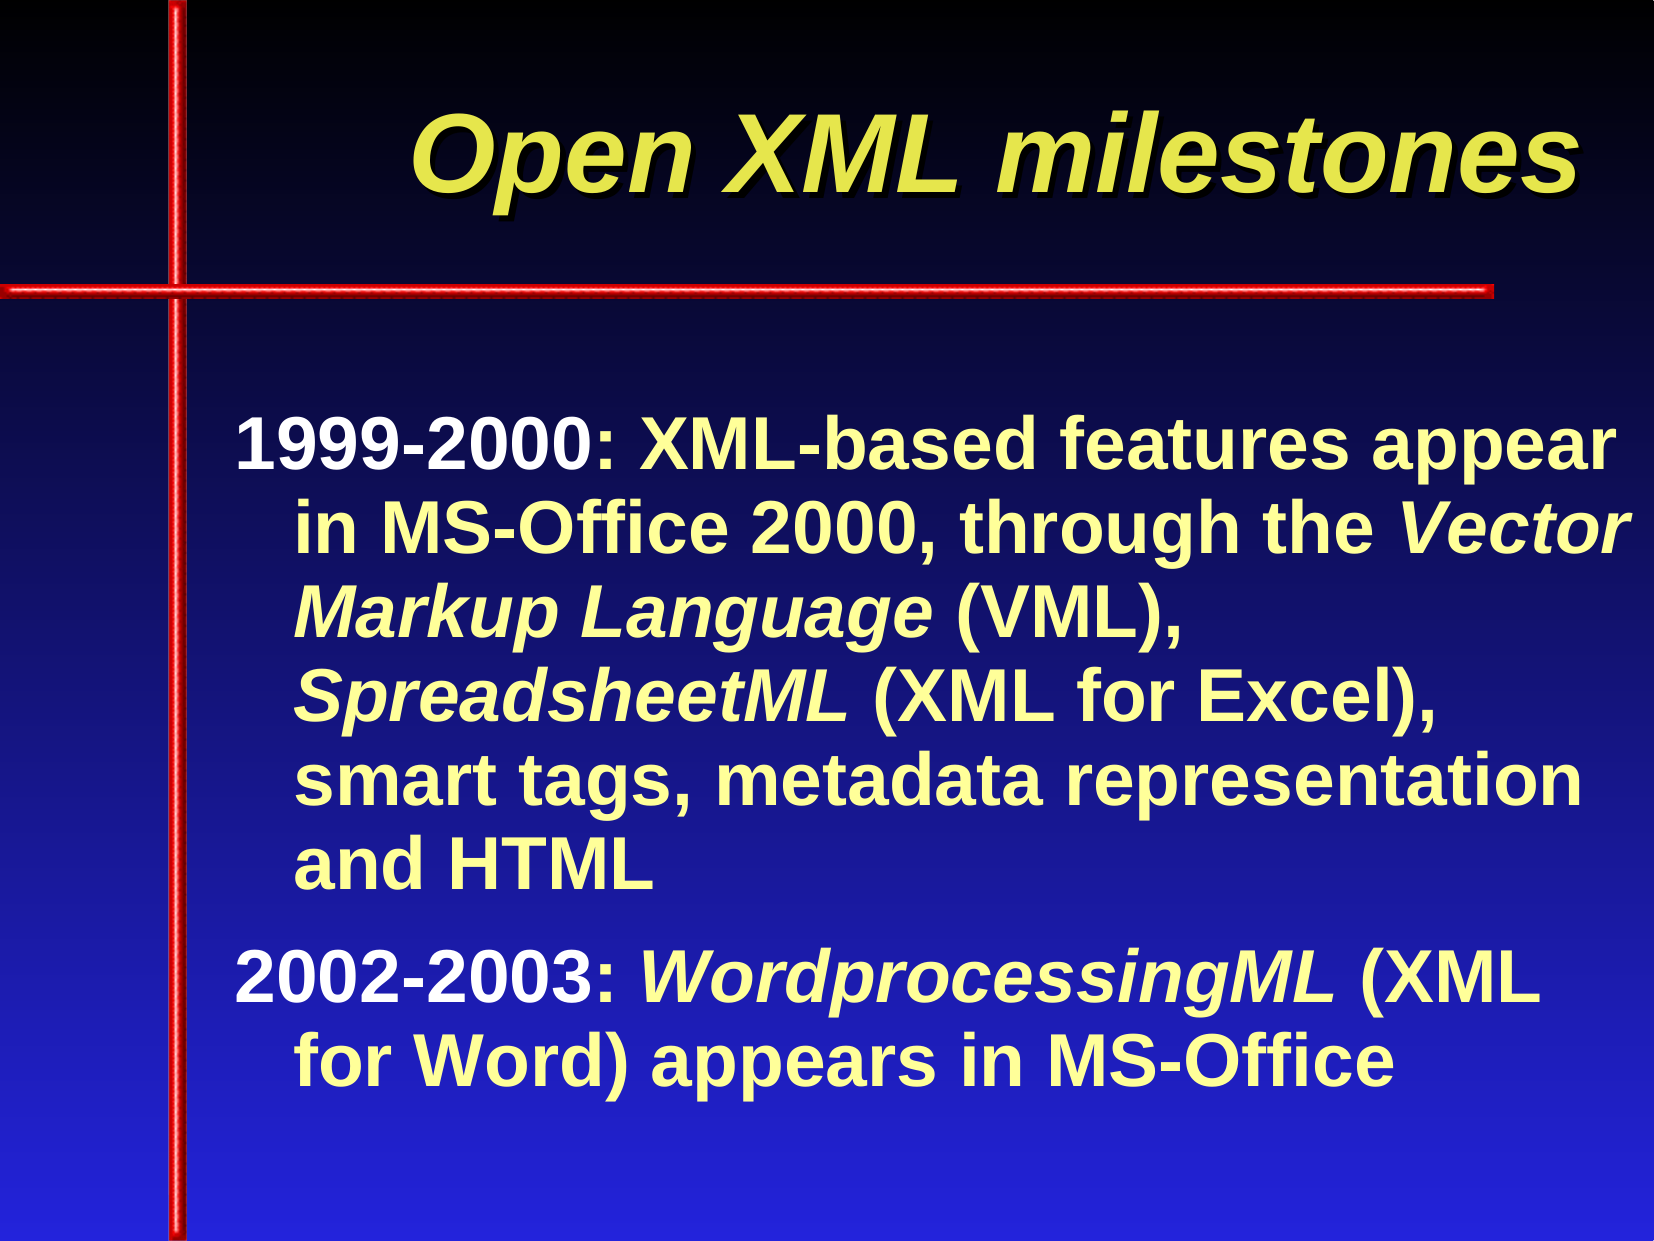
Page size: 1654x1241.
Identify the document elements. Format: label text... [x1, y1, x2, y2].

title Open XML milestones [171, 13, 1584, 295]
picture [0, 1, 1495, 1240]
list 1999-2000: XML-based features appear in MS-Office 2000, through the Vector Markup Language (VML), SpreadsheetML (XML for Excel), smart tags, metadata representation and HTML 2002-2003: WordprocessingML (XML for Word) appears in MS-Office [234, 401, 1632, 1104]
